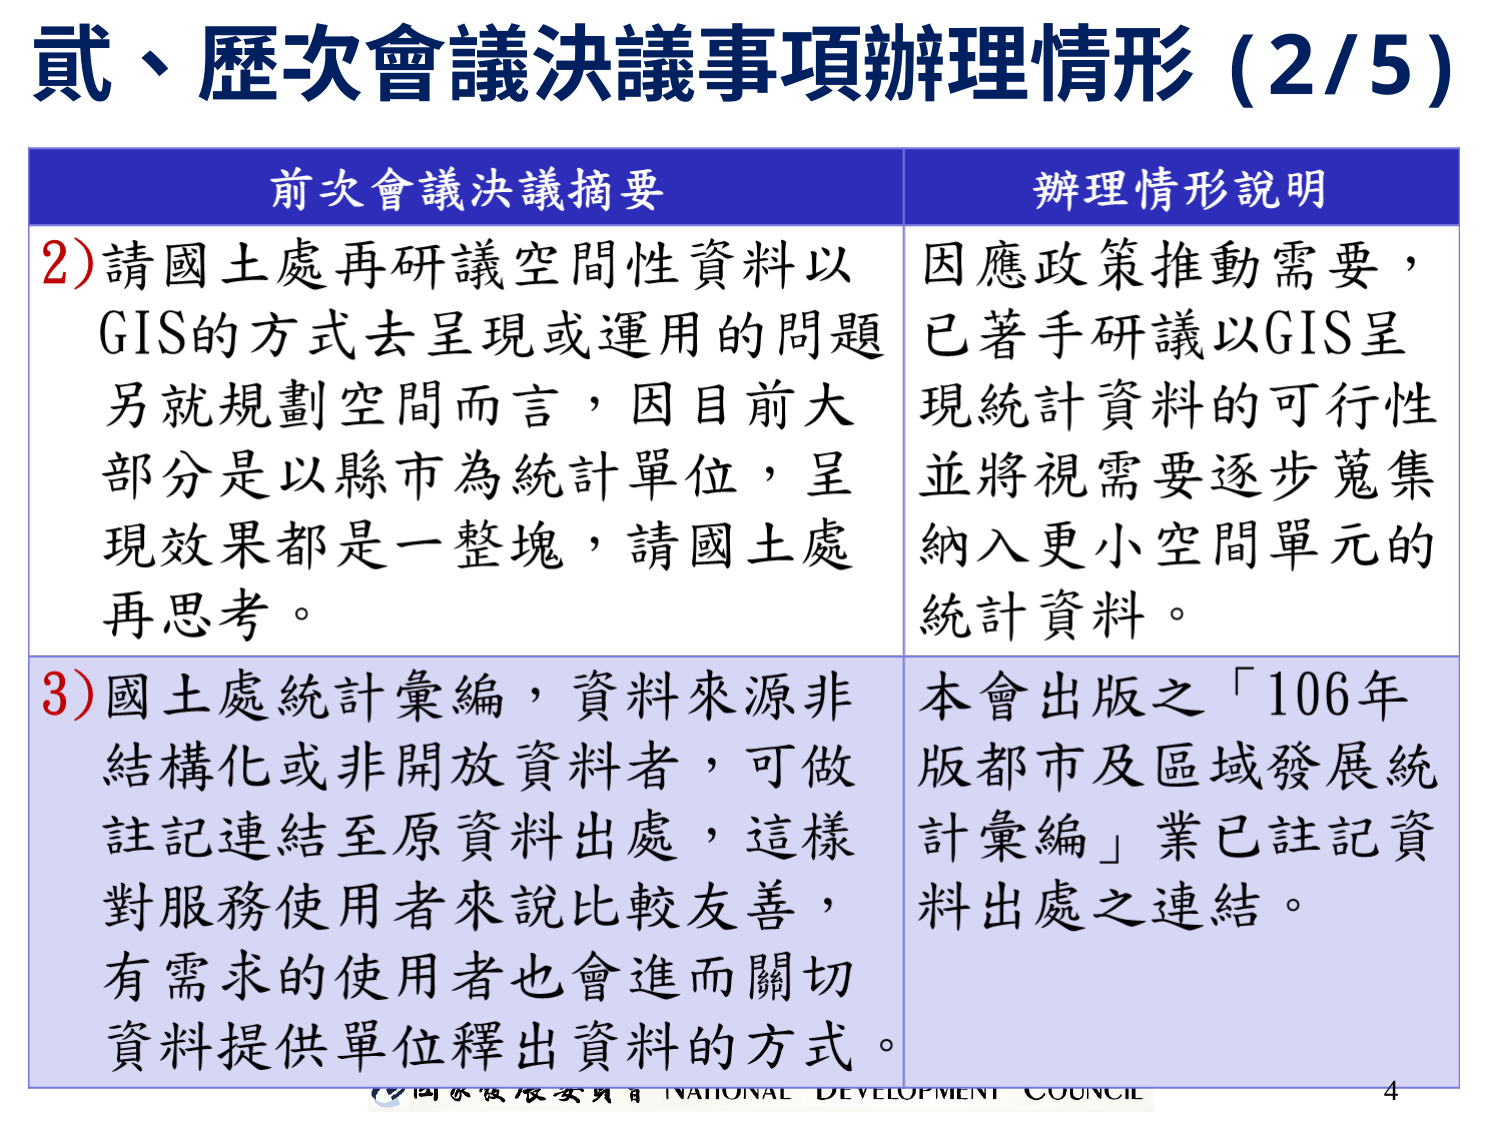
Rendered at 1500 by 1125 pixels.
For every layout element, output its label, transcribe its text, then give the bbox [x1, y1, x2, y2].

picture [28, 141, 1460, 1113]
text_box 貮、歷次會議決議事項辦理情形(2/5) [0, 3, 1500, 132]
text_box 4 [1368, 1063, 1485, 1100]
